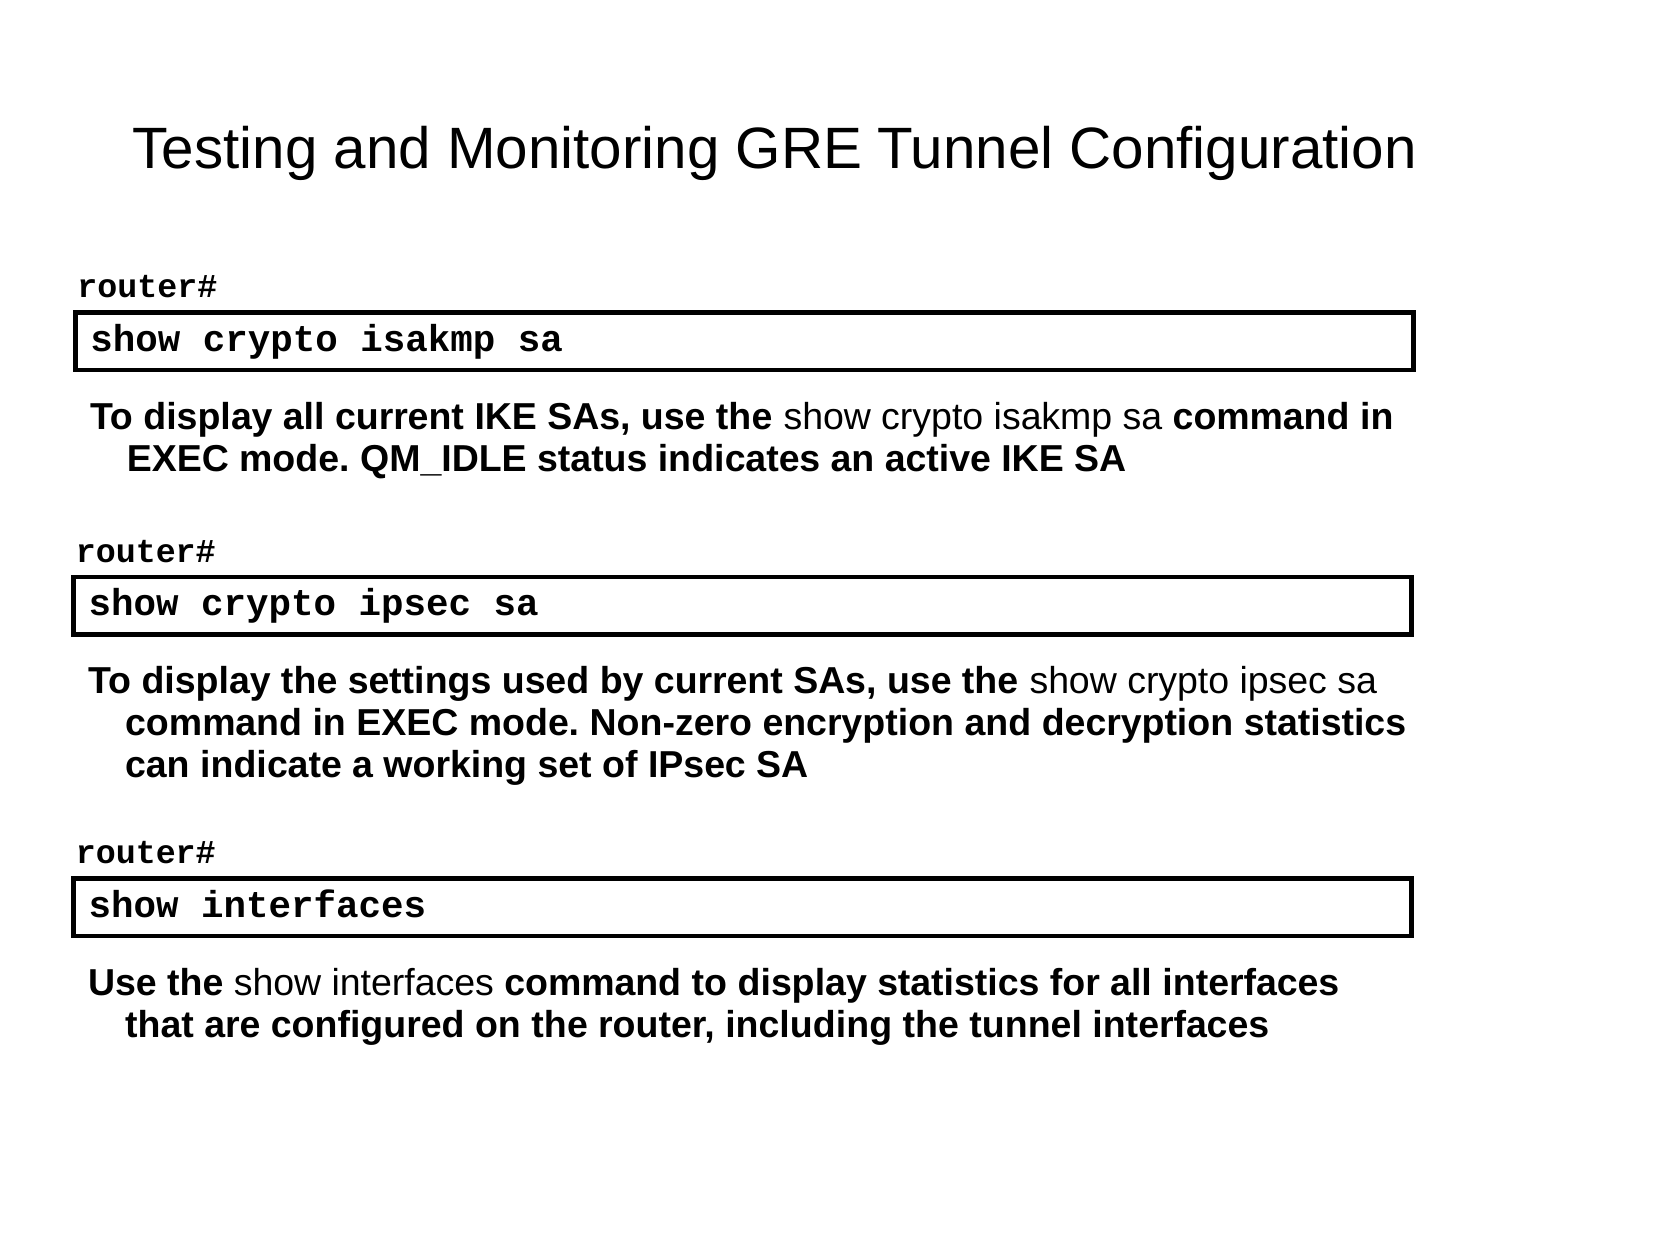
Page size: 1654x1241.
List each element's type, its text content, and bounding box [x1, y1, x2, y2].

text_box show interfaces [73, 878, 1412, 937]
text_box show crypto ipsec sa [73, 577, 1412, 635]
text_box show crypto isakmp sa [75, 312, 1414, 371]
text_box To display the settings used by current SAs, use the show crypto ipsec sa command in EXEC mode. Non-zero encryption and decryption statistics can indicate a working set of IPsec SA [73, 652, 1424, 794]
text_box To display all current IKE SAs, use the show crypto isakmp sa command in EXEC mode. QM_IDLE status indicates an active IKE SA [75, 387, 1426, 487]
text_box router# [60, 527, 857, 580]
text_box router# [60, 828, 857, 882]
title Testing and Monitoring GRE Tunnel Configuration [107, 49, 1444, 188]
text_box Use the show interfaces command to display statistics for all interfaces that are configured on the router, including the tunnel interfaces [73, 953, 1424, 1053]
text_box router# [62, 262, 858, 316]
